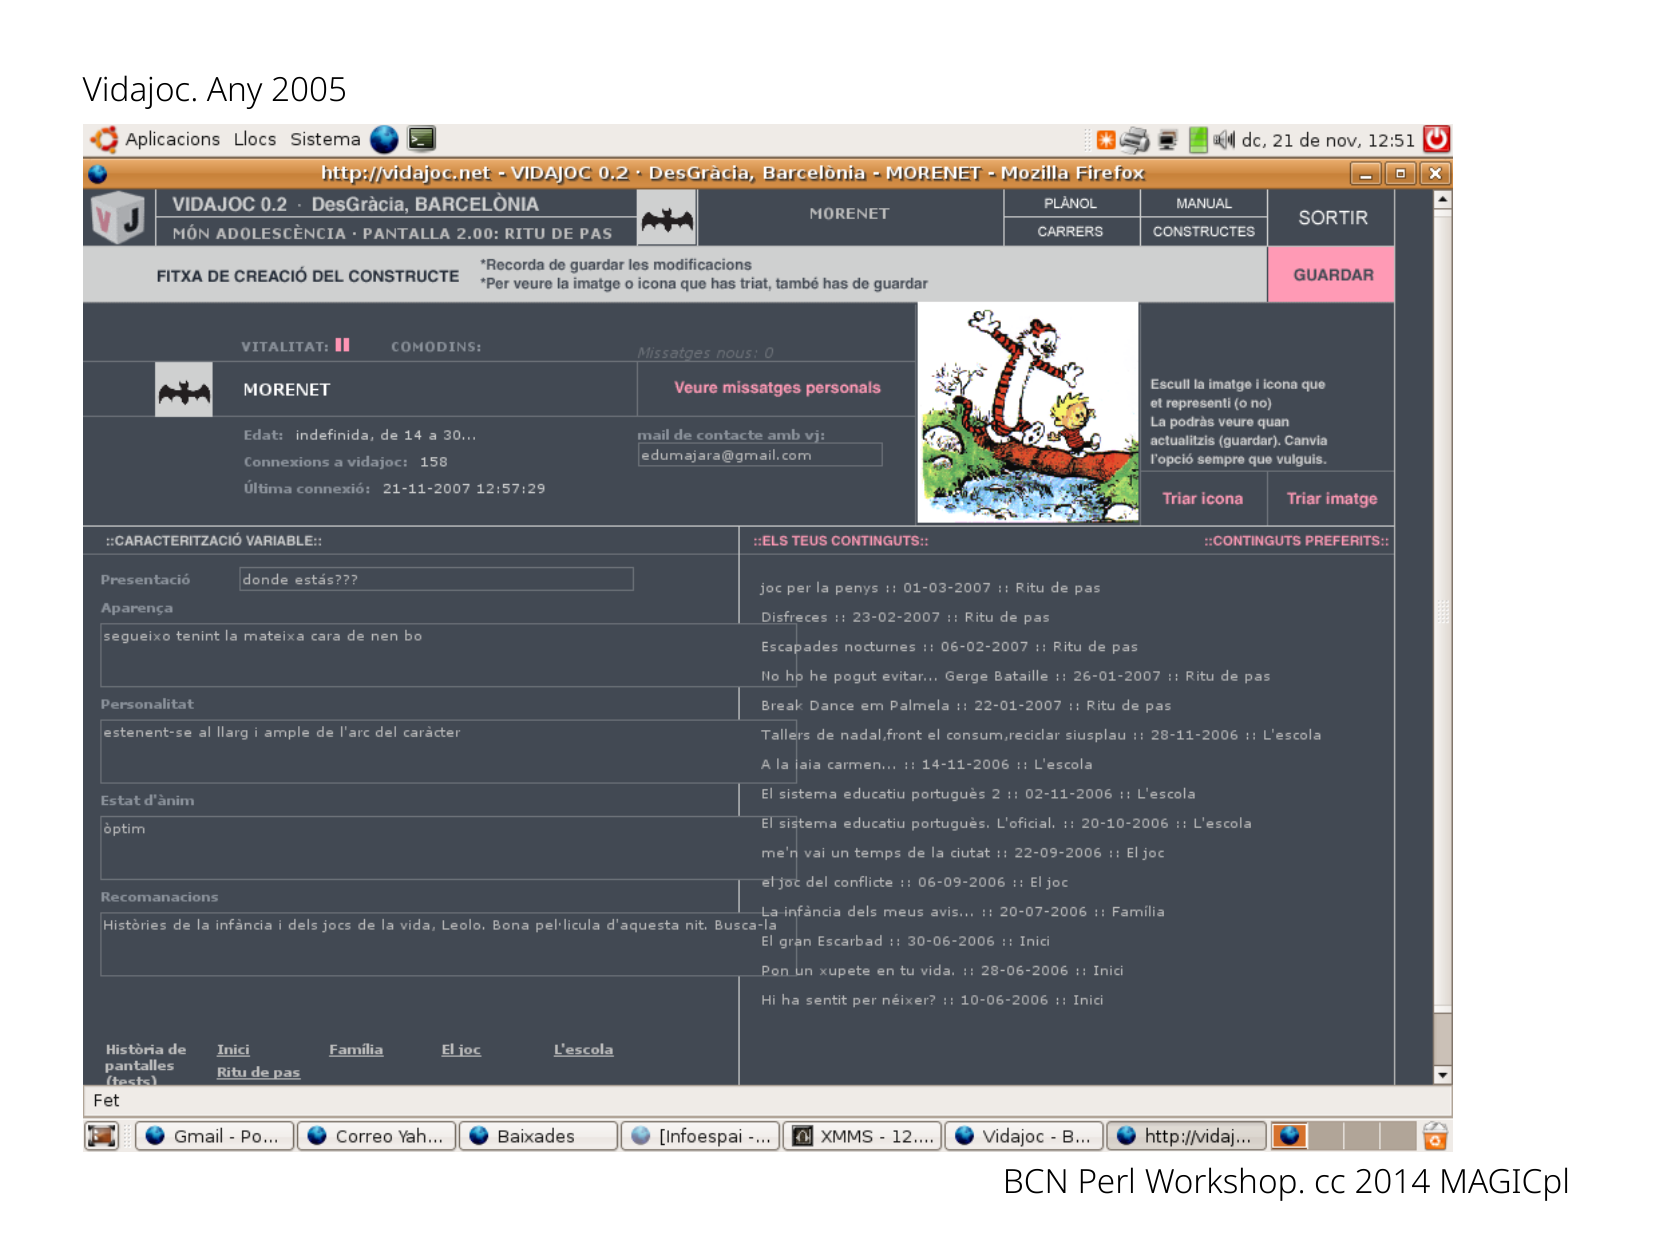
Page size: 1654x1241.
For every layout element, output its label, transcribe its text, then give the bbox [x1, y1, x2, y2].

title BCN Perl Workshop. cc 2014 MAGICpl [82, 1139, 1571, 1223]
title Vidajoc. Any 2005 [82, 47, 1571, 130]
picture [83, 124, 1453, 1152]
